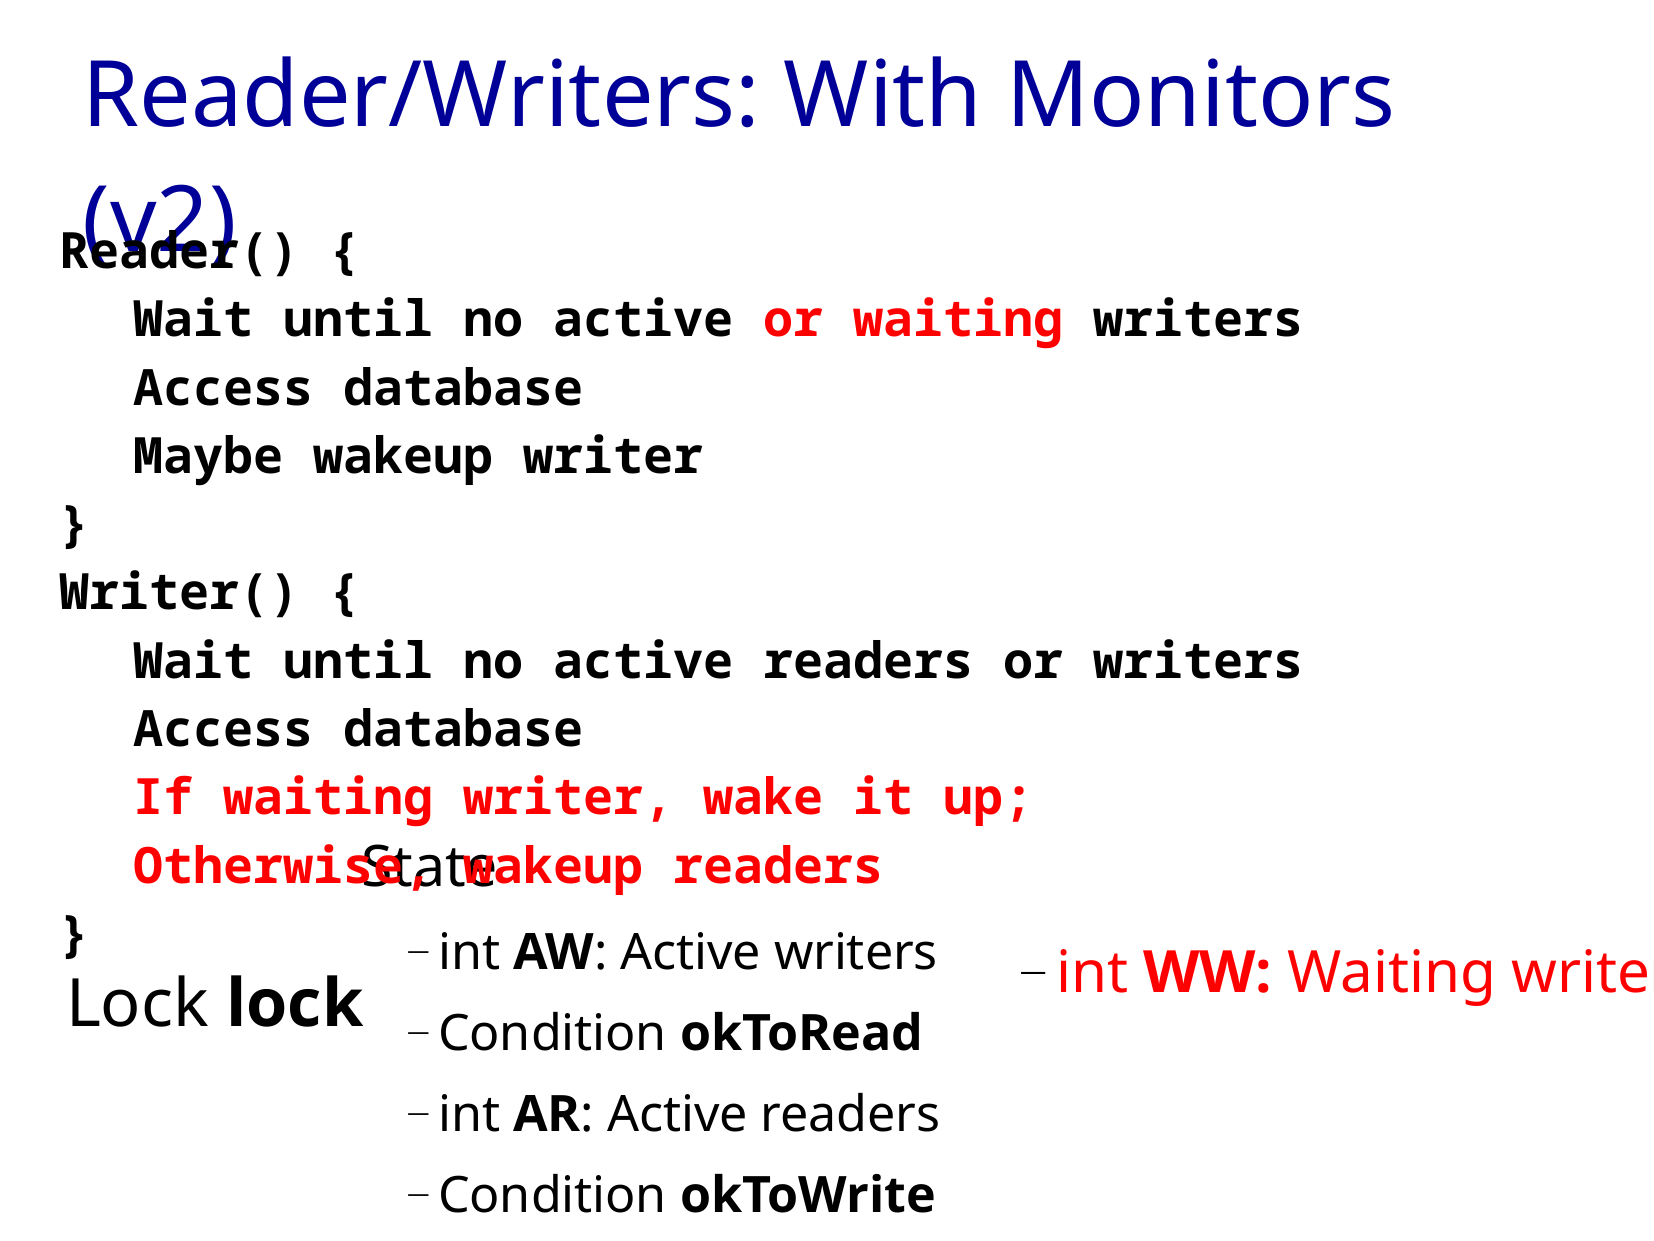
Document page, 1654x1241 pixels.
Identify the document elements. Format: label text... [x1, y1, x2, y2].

list Lock lock [30, 955, 436, 1081]
list State int AW: Active writers Condition okToRead int AR: Active readers Condition okToWrite [330, 916, 930, 1231]
title Reader/Writers: With Monitors (v2) [82, 49, 1571, 207]
text_box Reader() { Wait until no active or waiting writers Access database Maybe wakeup writer } Writer() { Wait until no active readers or writers Access database If waiting writer, wake it up; Otherwise, wakeup readers } [45, 207, 1606, 916]
list int WW: Waiting writers [930, 825, 1654, 1231]
